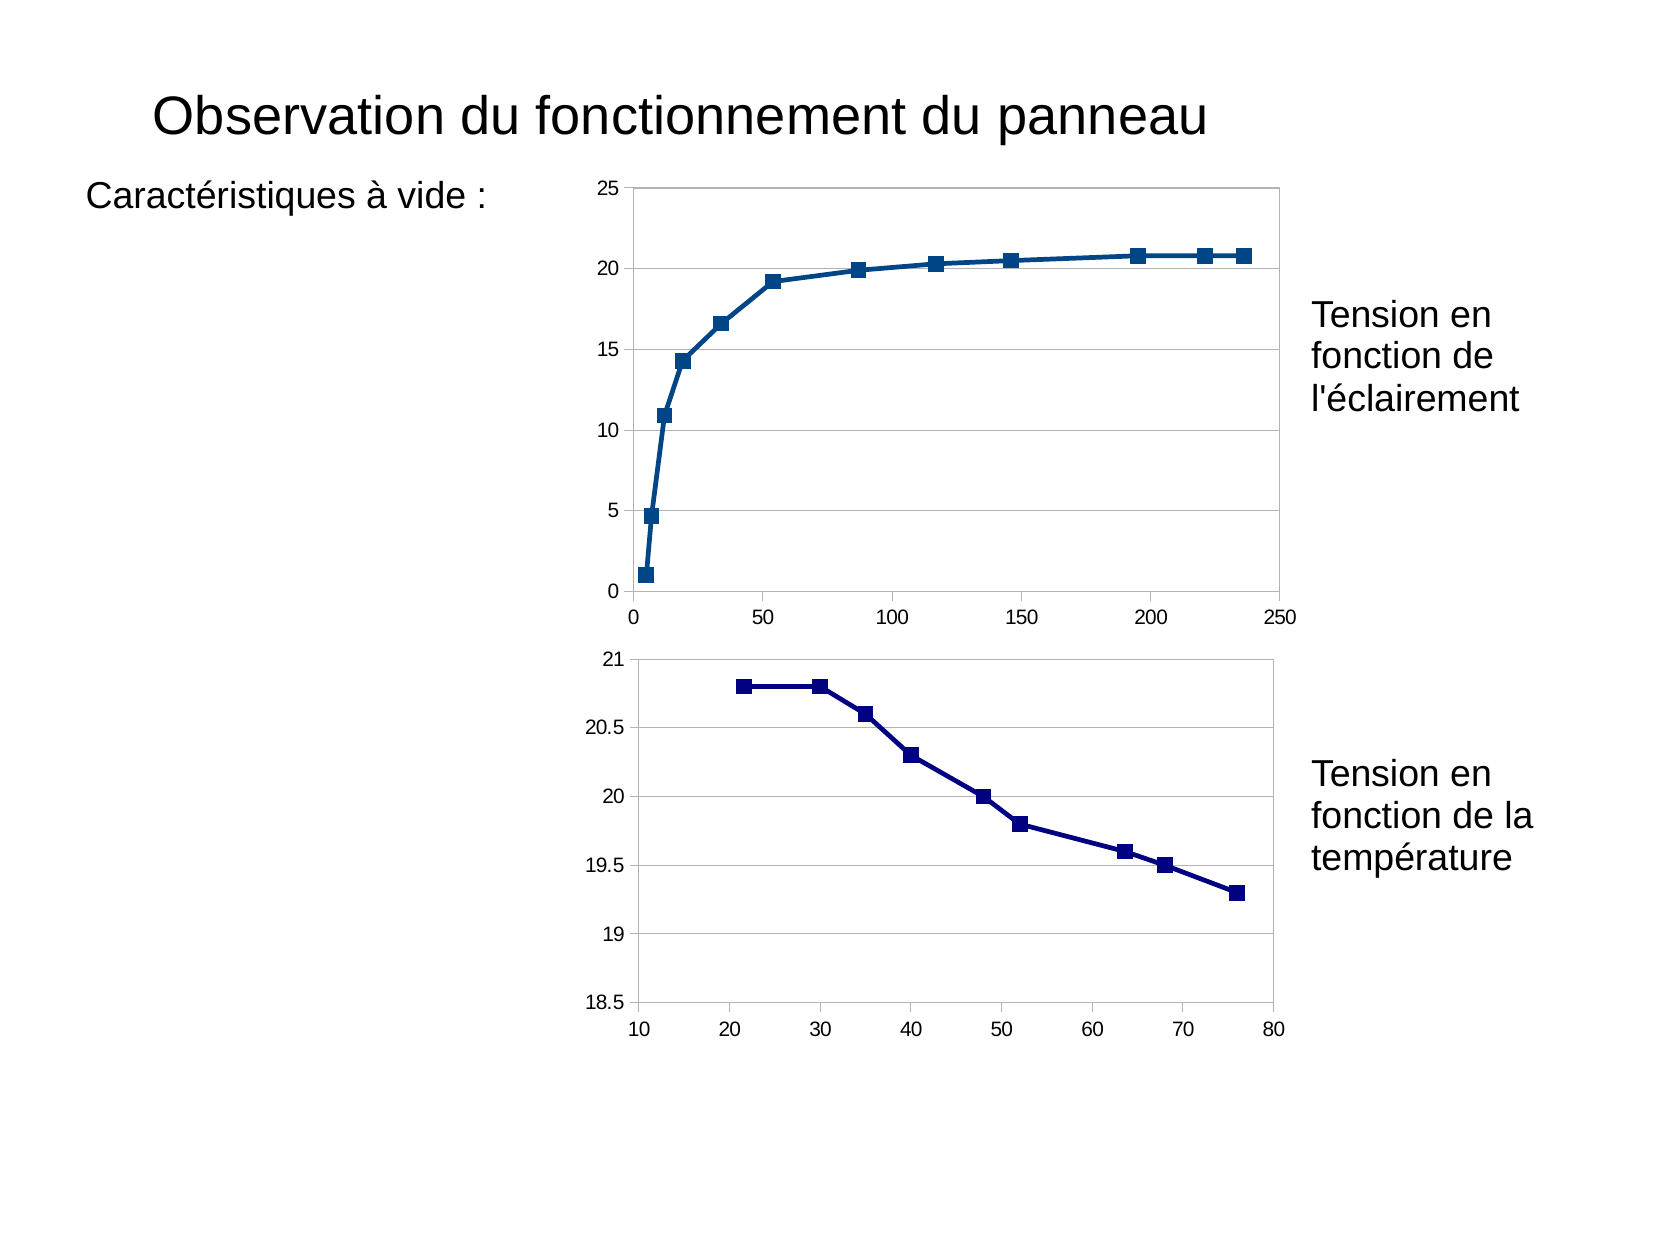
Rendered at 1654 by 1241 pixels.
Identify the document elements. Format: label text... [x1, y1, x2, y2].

text_box Tension en fonction de la température [1296, 745, 1595, 886]
text_box Caractéristiques à vide : [70, 167, 503, 225]
text_box Tension en fonction de l'éclairement [1312, 285, 1595, 427]
chart [570, 166, 1312, 1050]
text_box Observation du fonctionnement du panneau [137, 78, 1222, 154]
